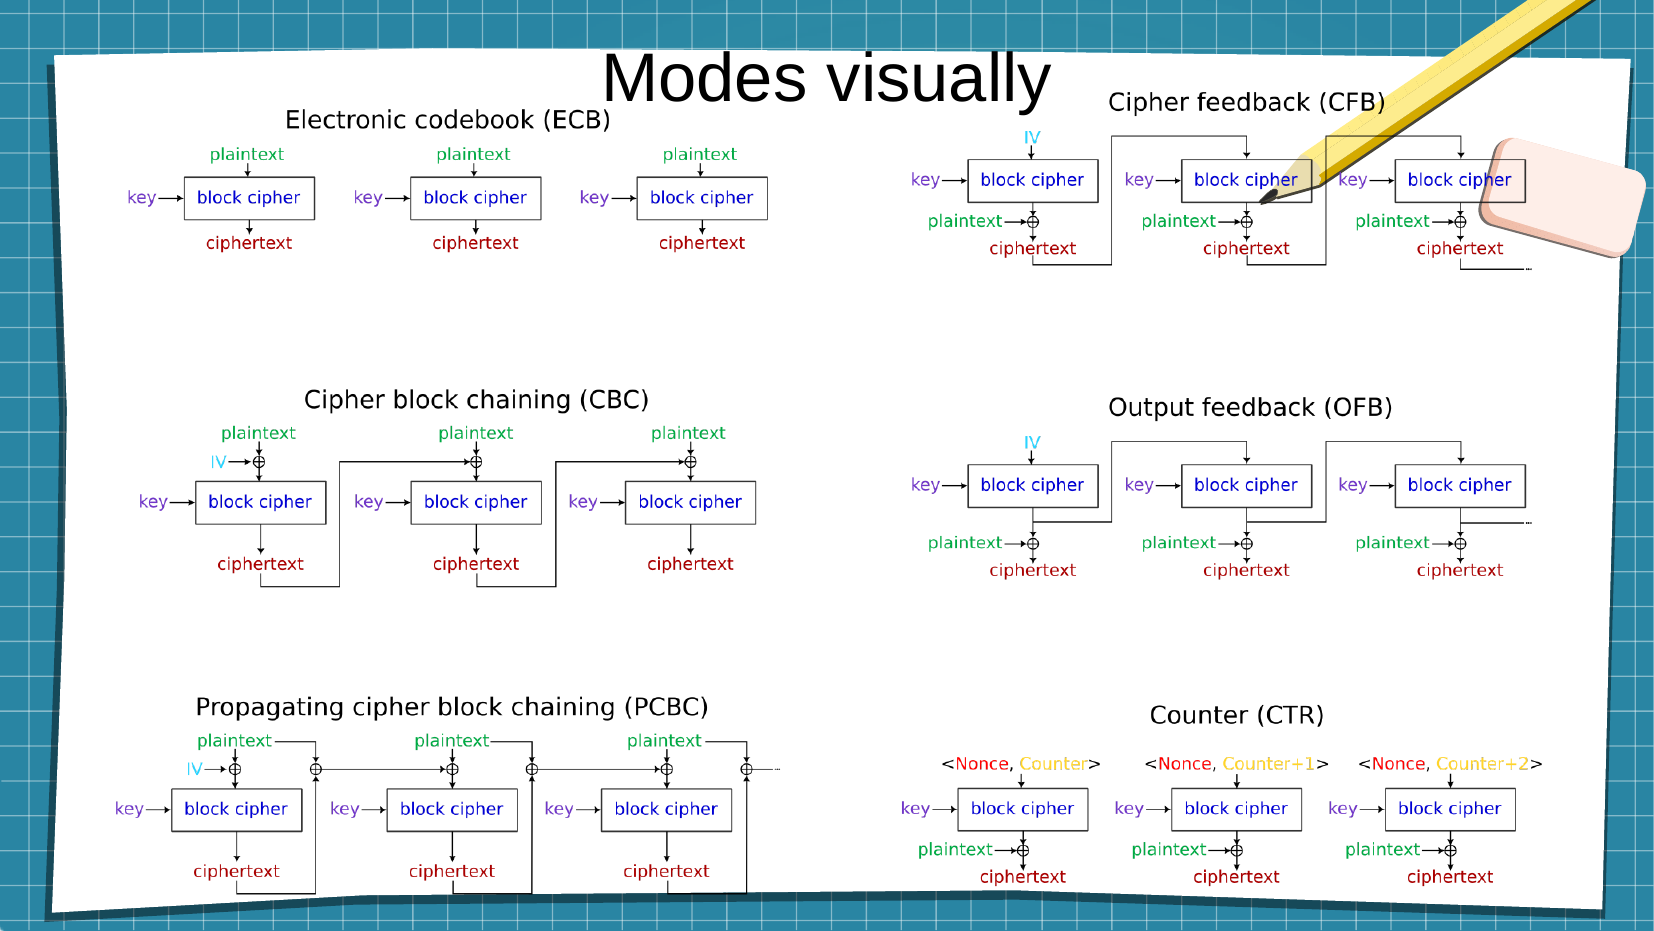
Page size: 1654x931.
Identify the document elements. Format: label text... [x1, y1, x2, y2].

title Modes visually [82, 0, 1571, 29]
picture [62, 29, 1595, 931]
